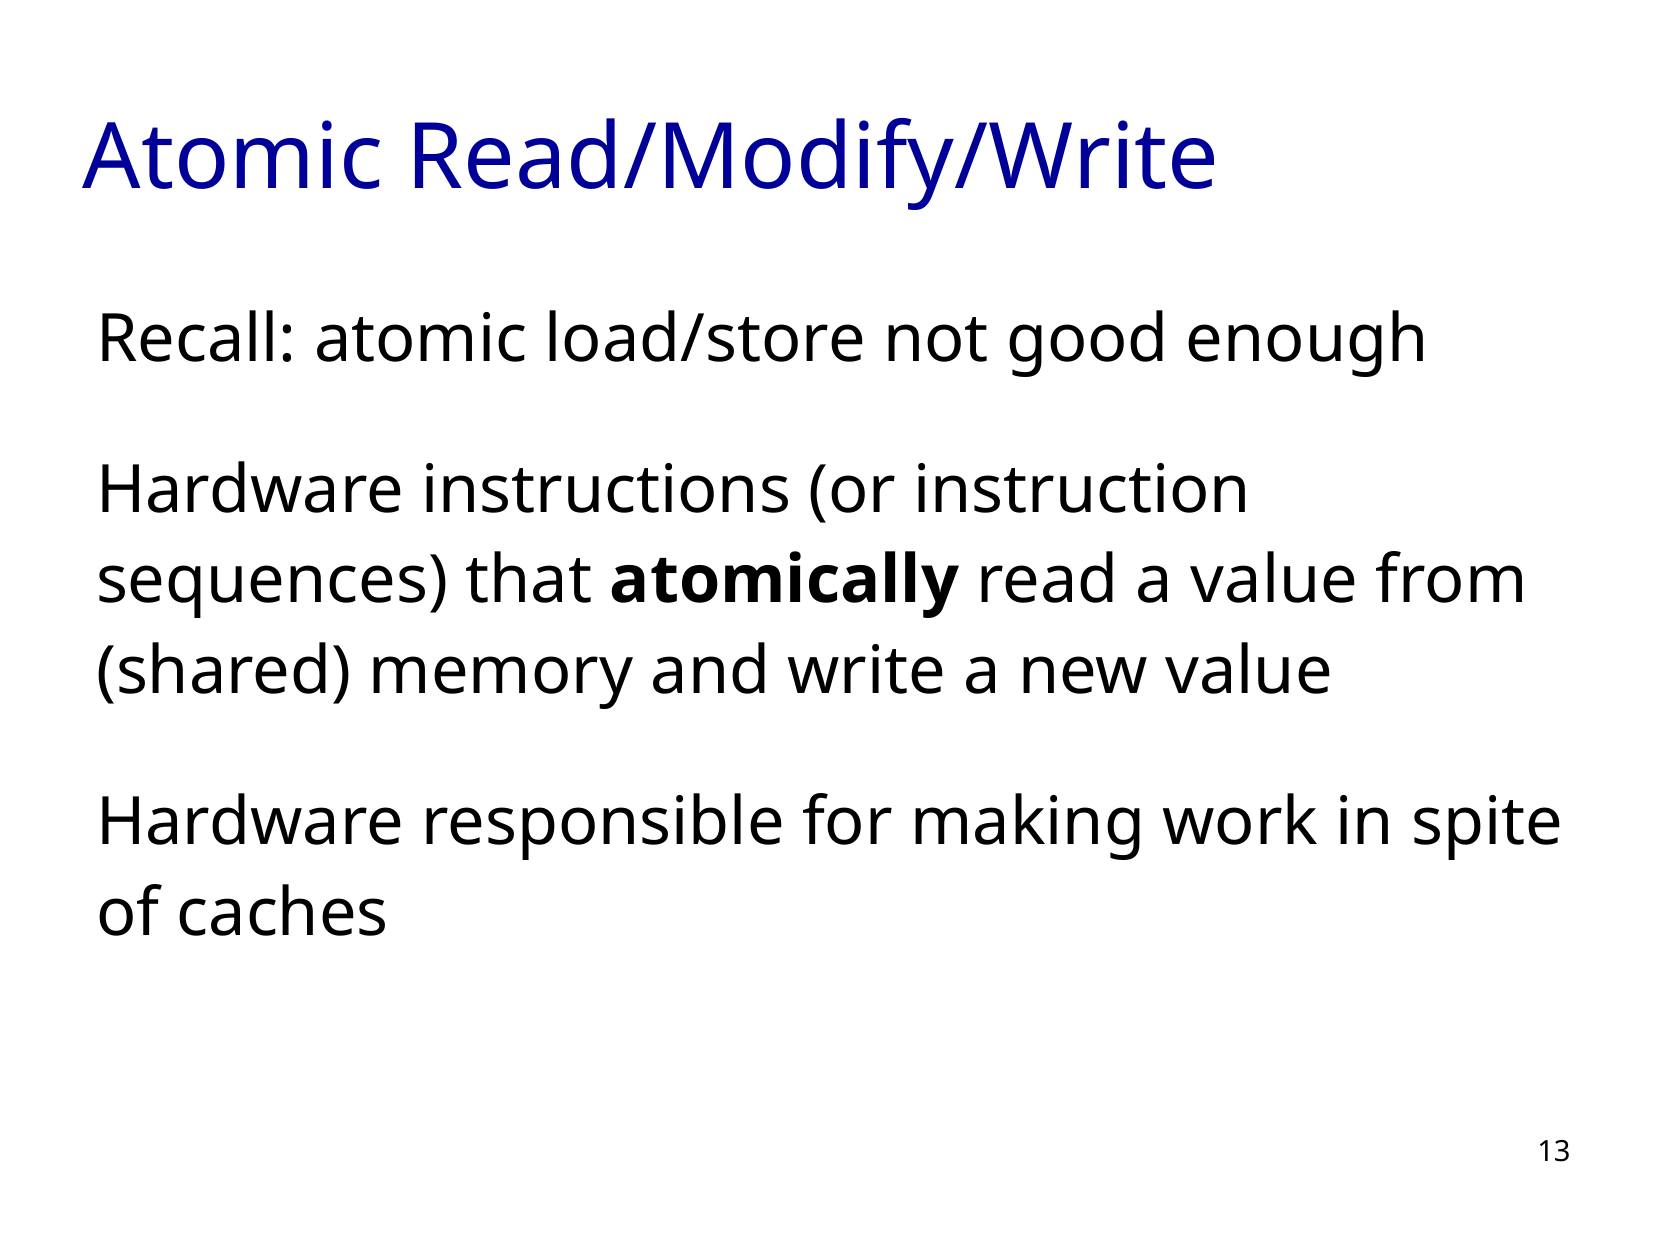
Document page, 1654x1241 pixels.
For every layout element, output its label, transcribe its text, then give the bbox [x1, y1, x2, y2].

title Atomic Read/Modify/Write [82, 49, 1571, 257]
list Recall: atomic load/store not good enough Hardware instructions (or instruction sequences) that atomically read a value from (shared) memory and write a new value Hardware responsible for making work in spite of caches [60, 290, 1571, 1096]
